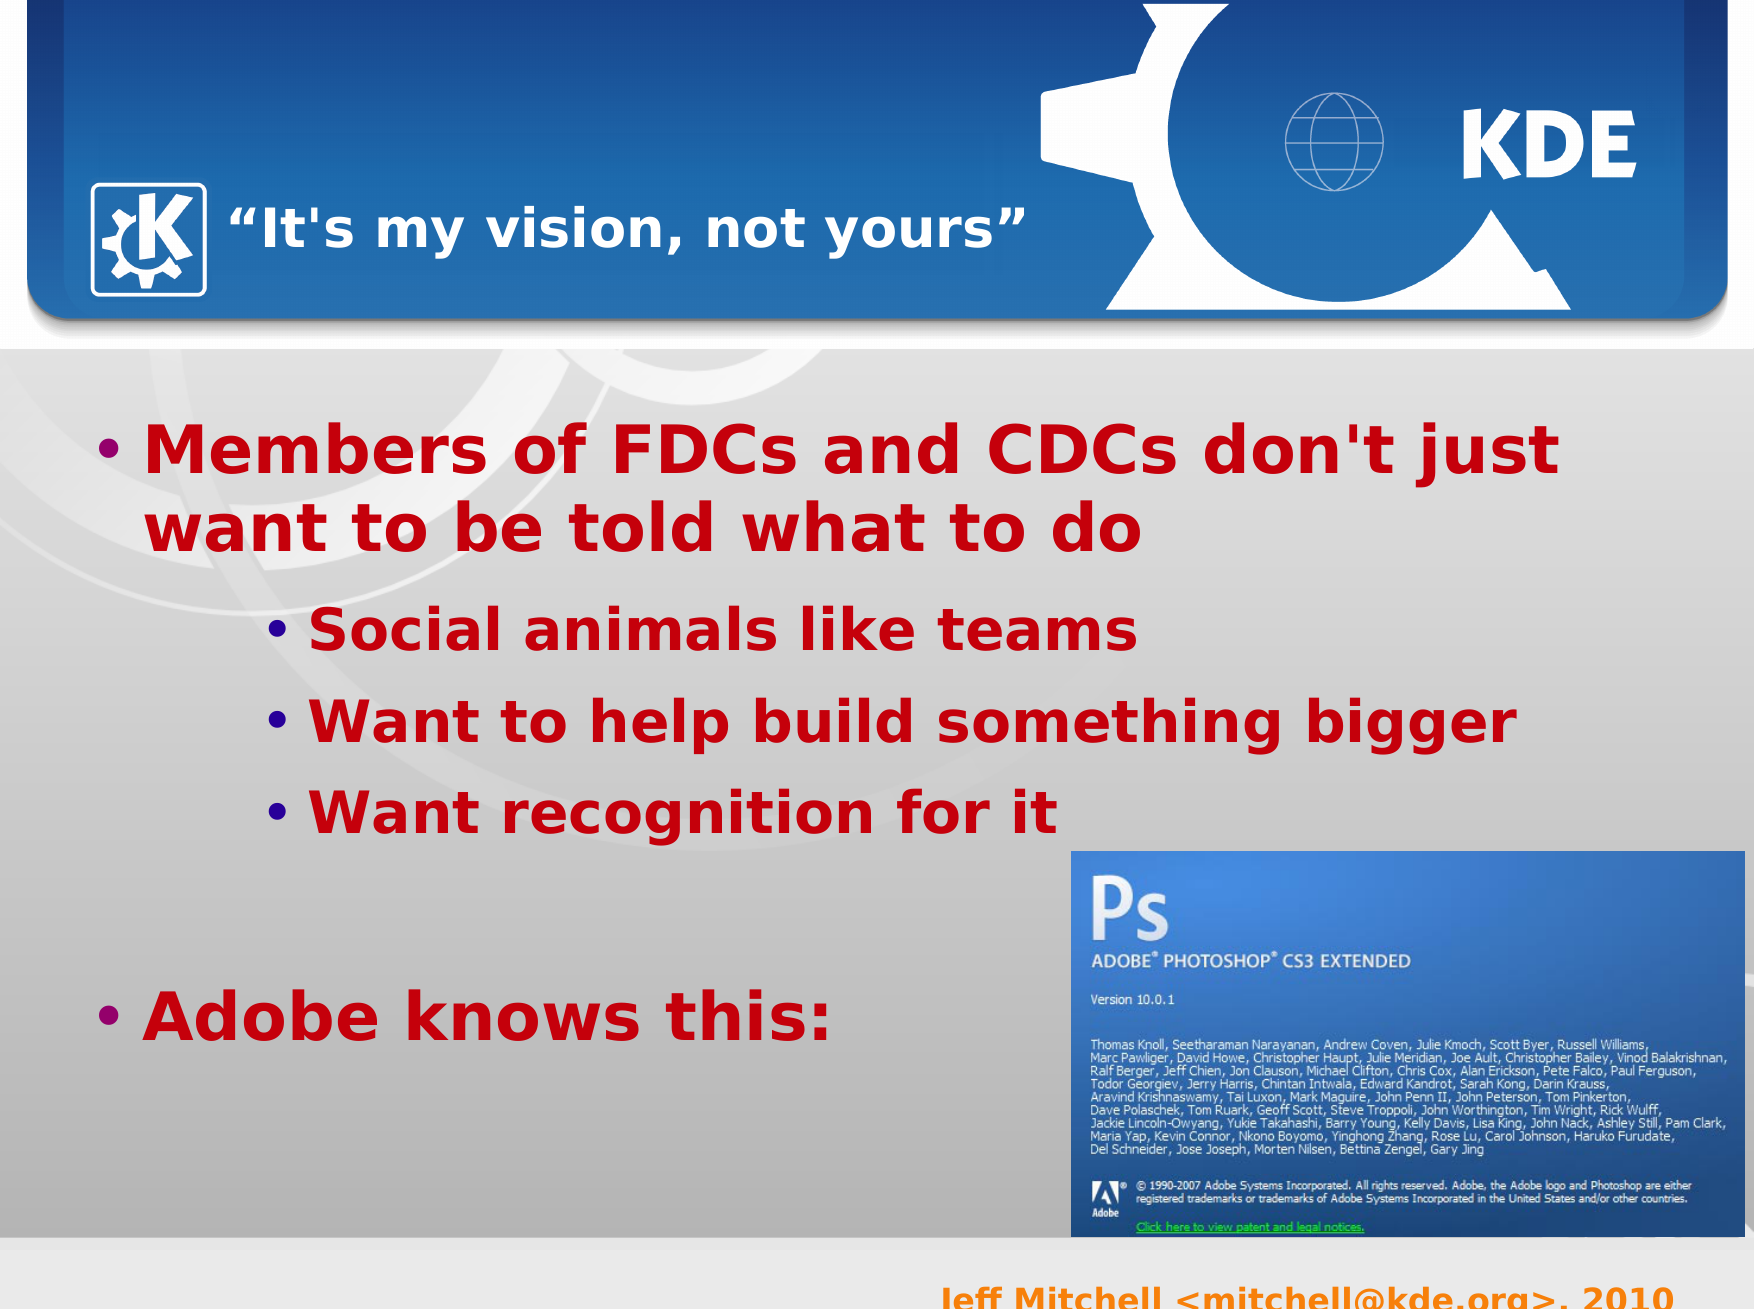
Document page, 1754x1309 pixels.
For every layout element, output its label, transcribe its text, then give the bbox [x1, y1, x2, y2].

title “It's my vision, not yours” [225, 194, 1126, 264]
list Members of FDCs and CDCs don't just want to be told what to do Social animals like teams Want to help build something bigger Want recognition for it Adobe knows this: [71, 411, 1651, 1148]
picture [0, 0, 1754, 1237]
